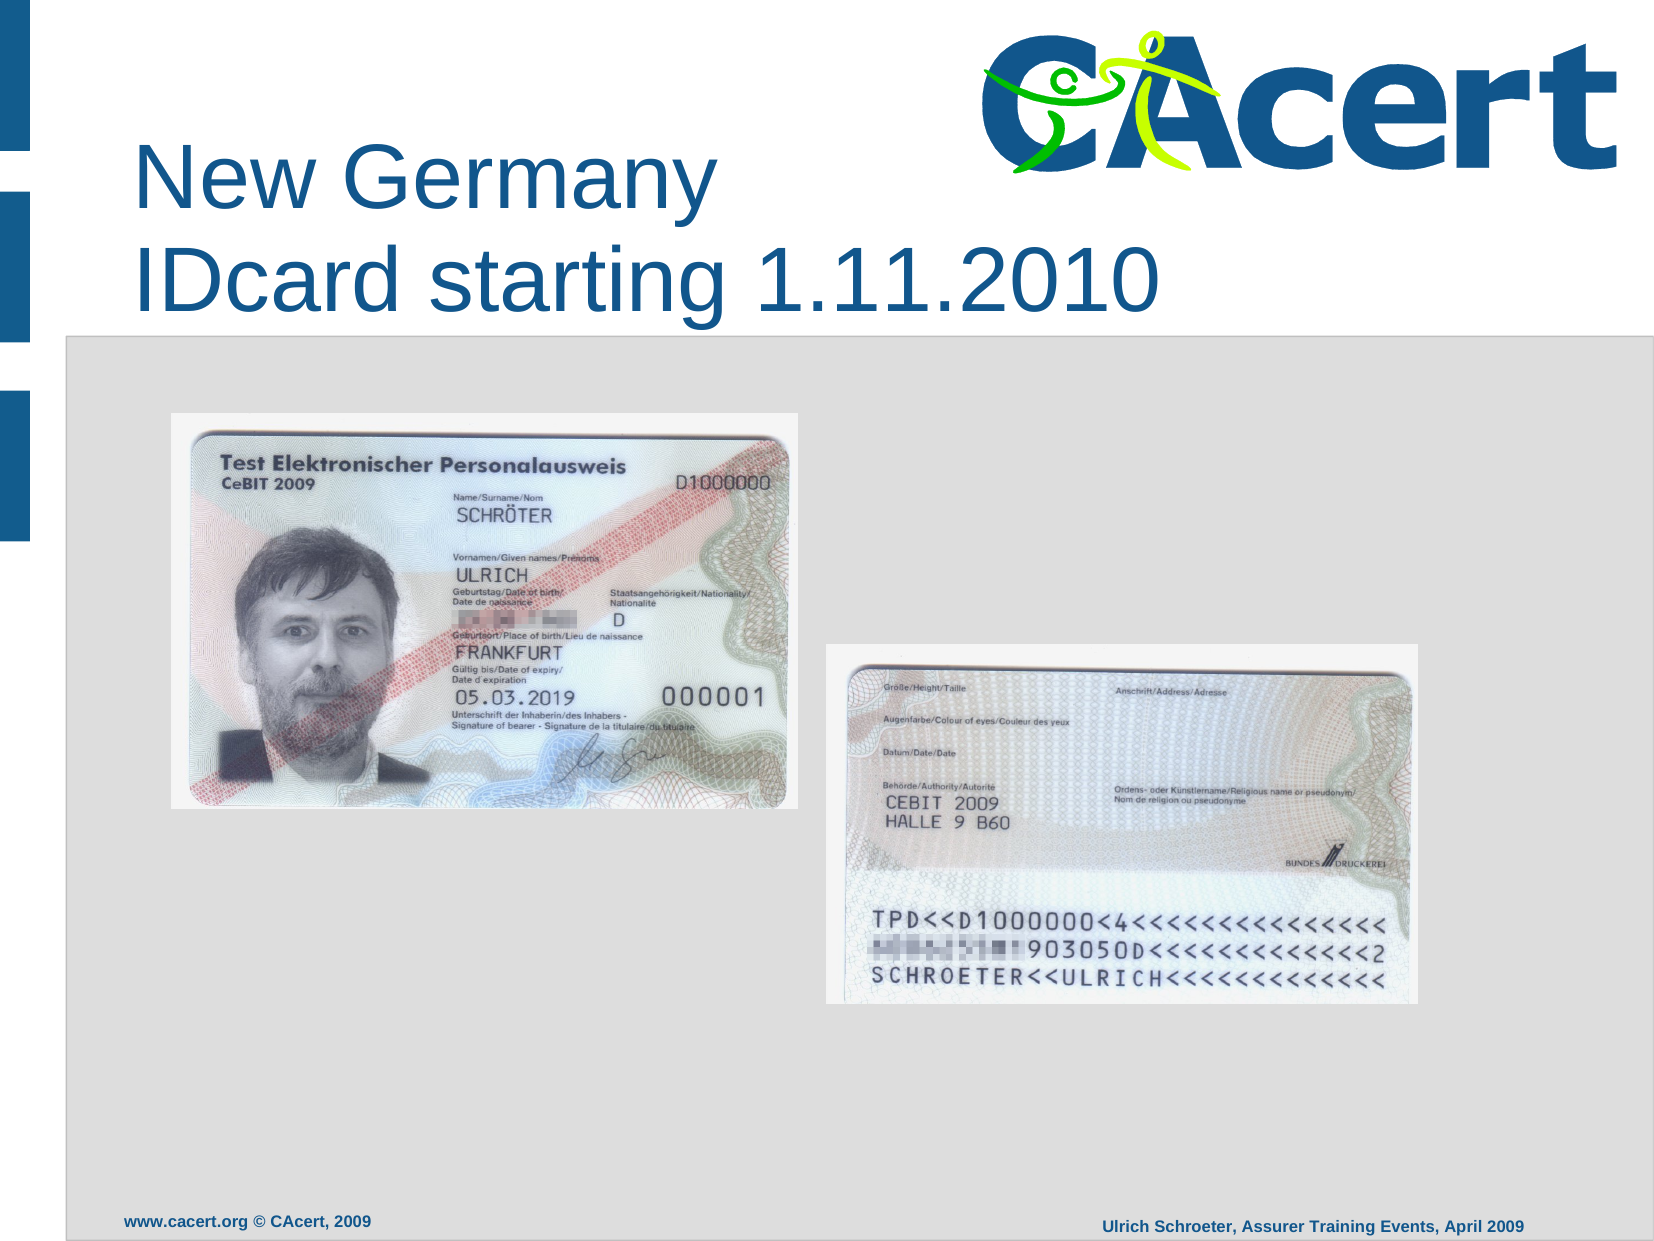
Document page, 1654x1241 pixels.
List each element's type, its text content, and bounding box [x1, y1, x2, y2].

picture [171, 413, 798, 810]
text_box New Germany IDcard starting 1.11.2010 [118, 118, 1179, 339]
picture [826, 644, 1418, 1004]
